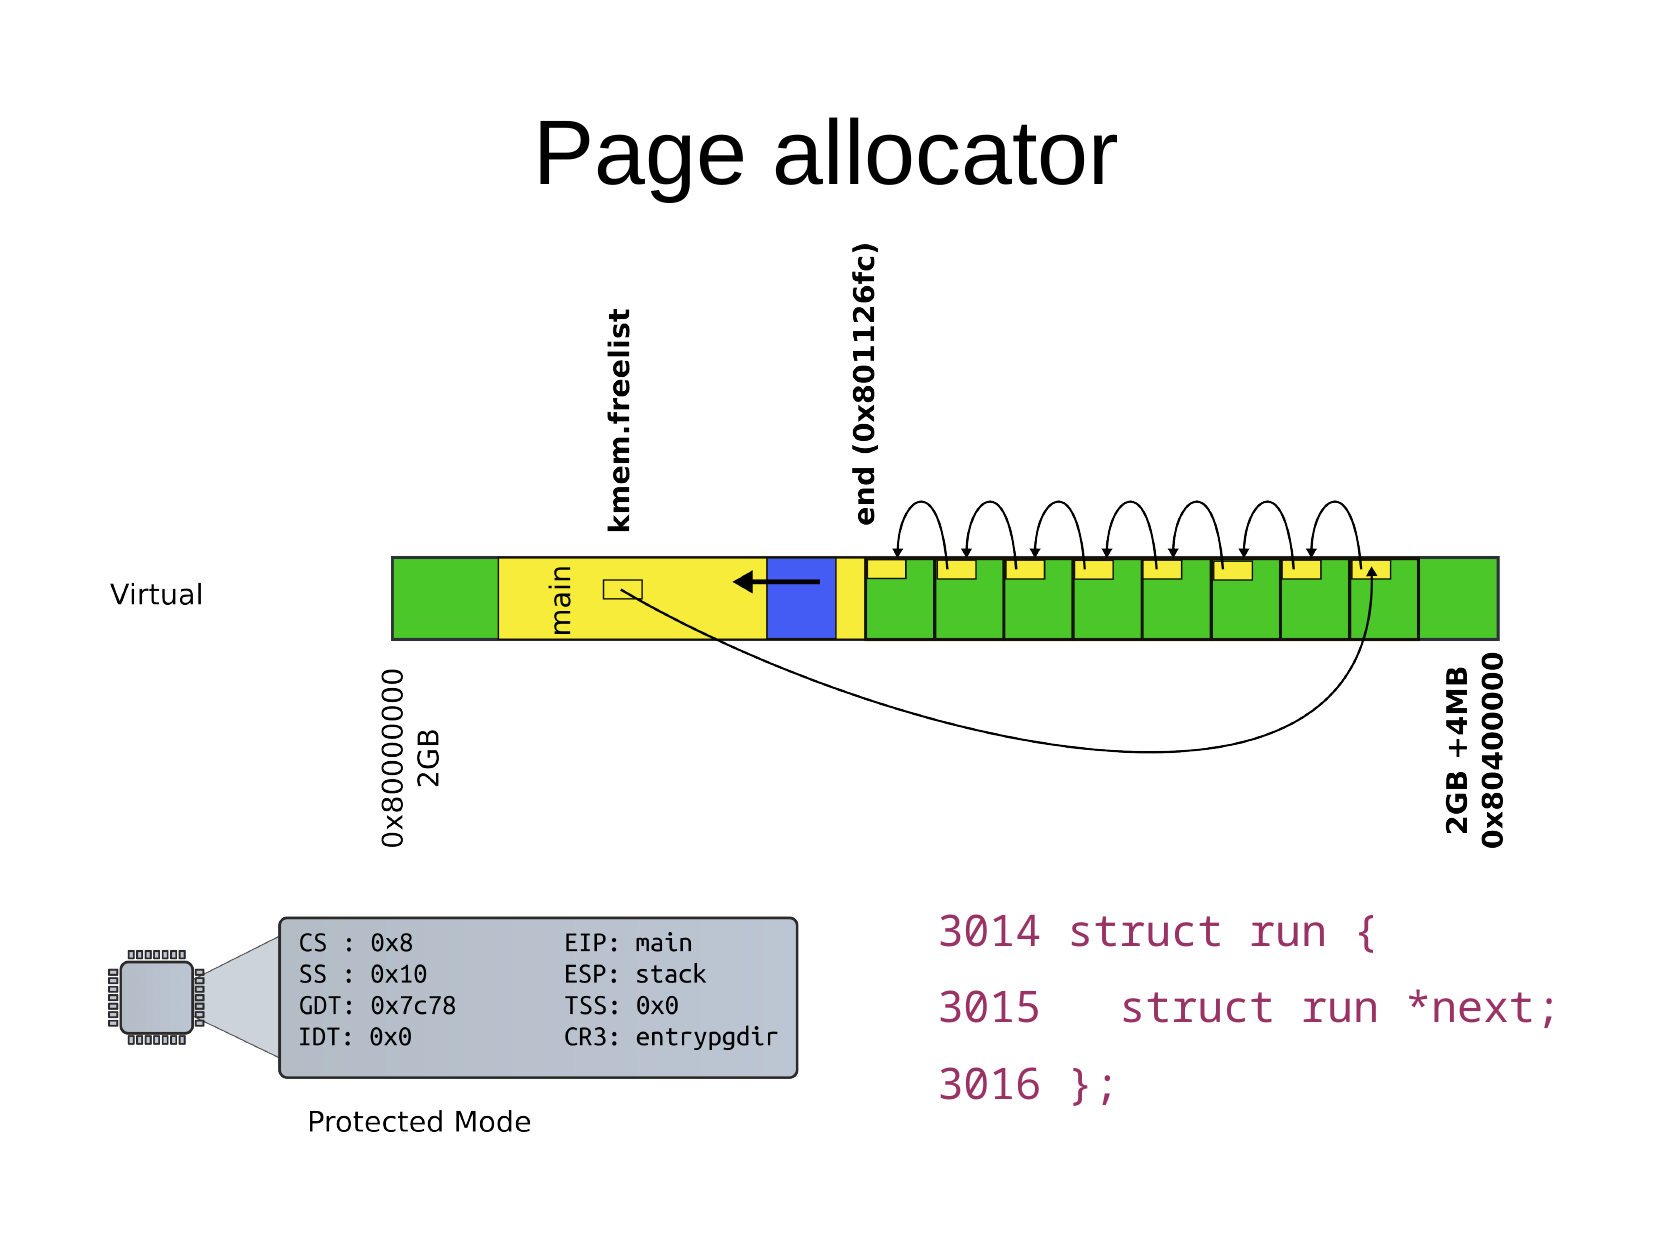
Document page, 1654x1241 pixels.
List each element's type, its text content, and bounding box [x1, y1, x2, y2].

title Page allocator [82, 49, 1571, 257]
list 3014 struct run { 3015 struct run *next; 3016 }; [937, 900, 1571, 1163]
picture [108, 244, 1503, 1132]
